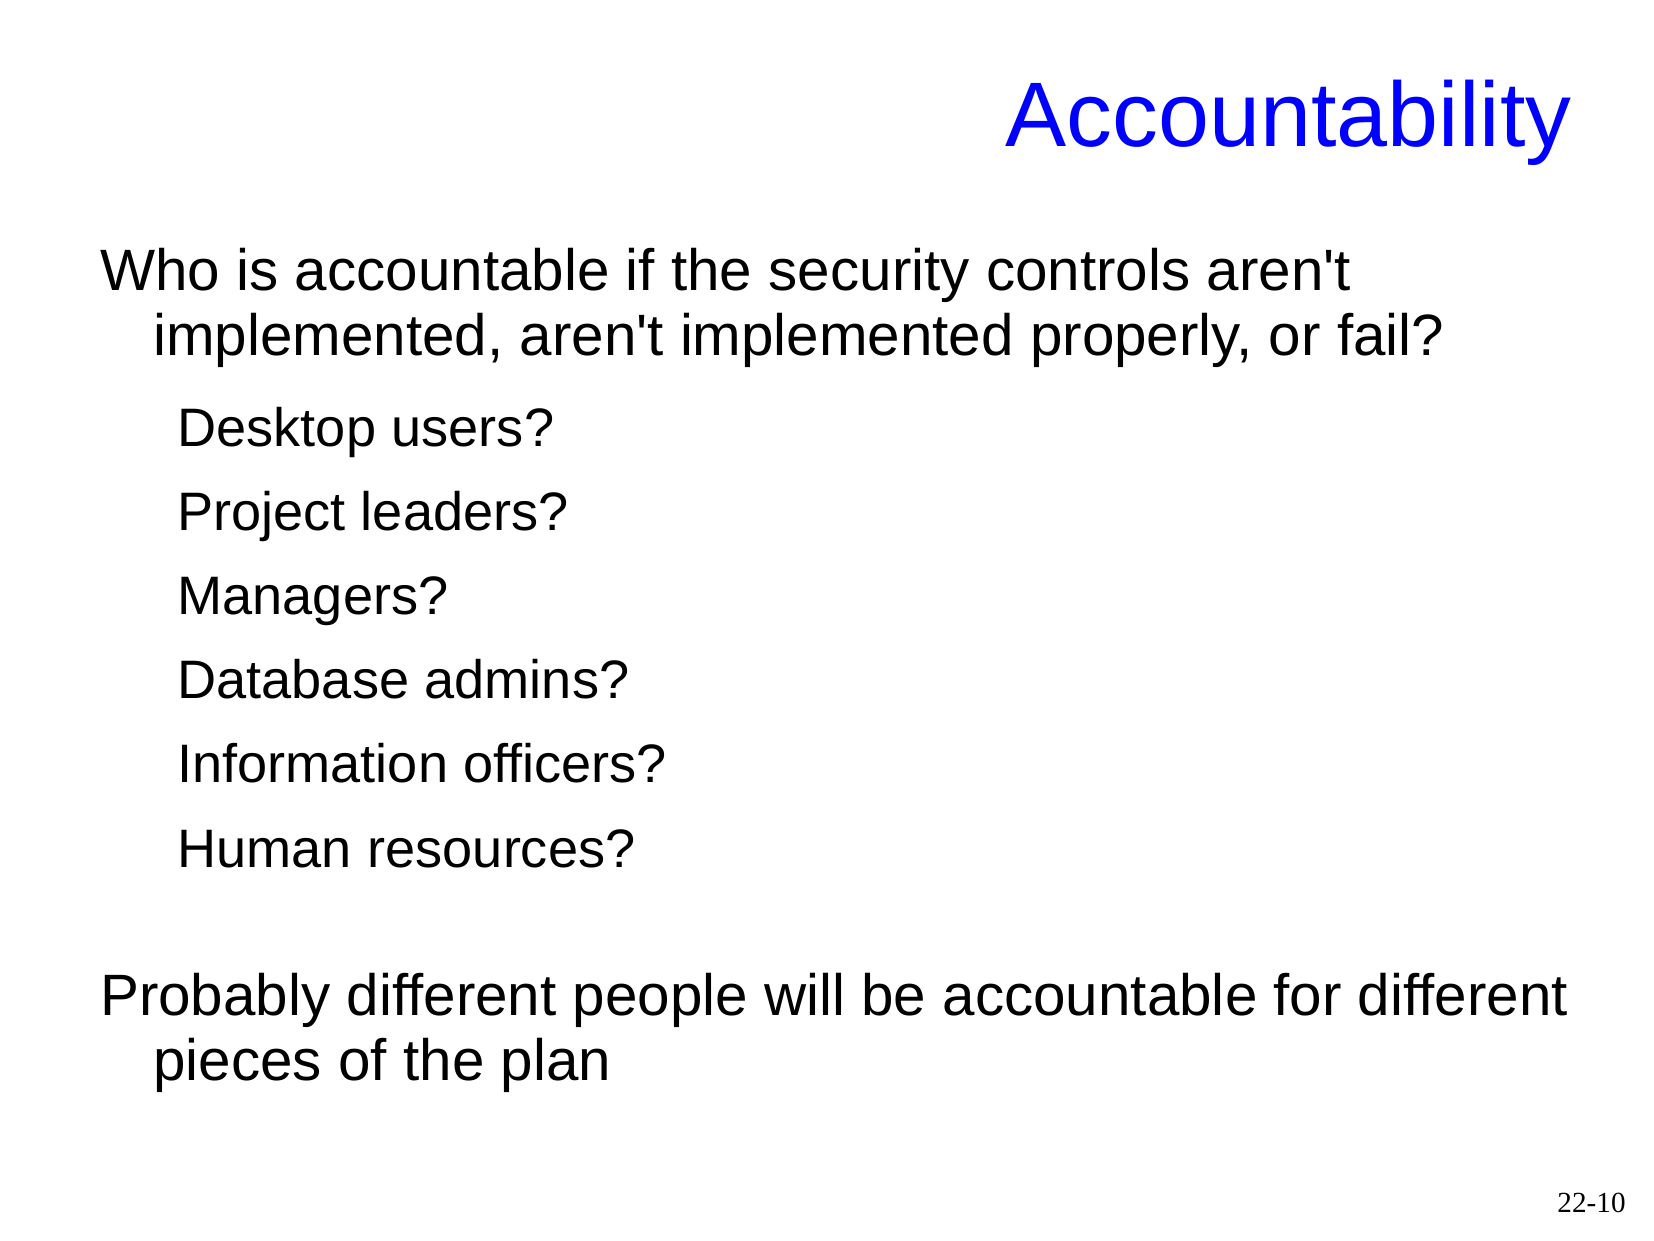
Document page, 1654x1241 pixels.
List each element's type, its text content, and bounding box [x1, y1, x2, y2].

list Who is accountable if the security controls aren't implemented, aren't implemented properly, or fail? Desktop users? Project leaders? Managers? Database admins? Information officers? Human resources? Probably different people will be accountable for different pieces of the plan [82, 237, 1571, 1156]
title Accountability [84, 18, 1573, 211]
